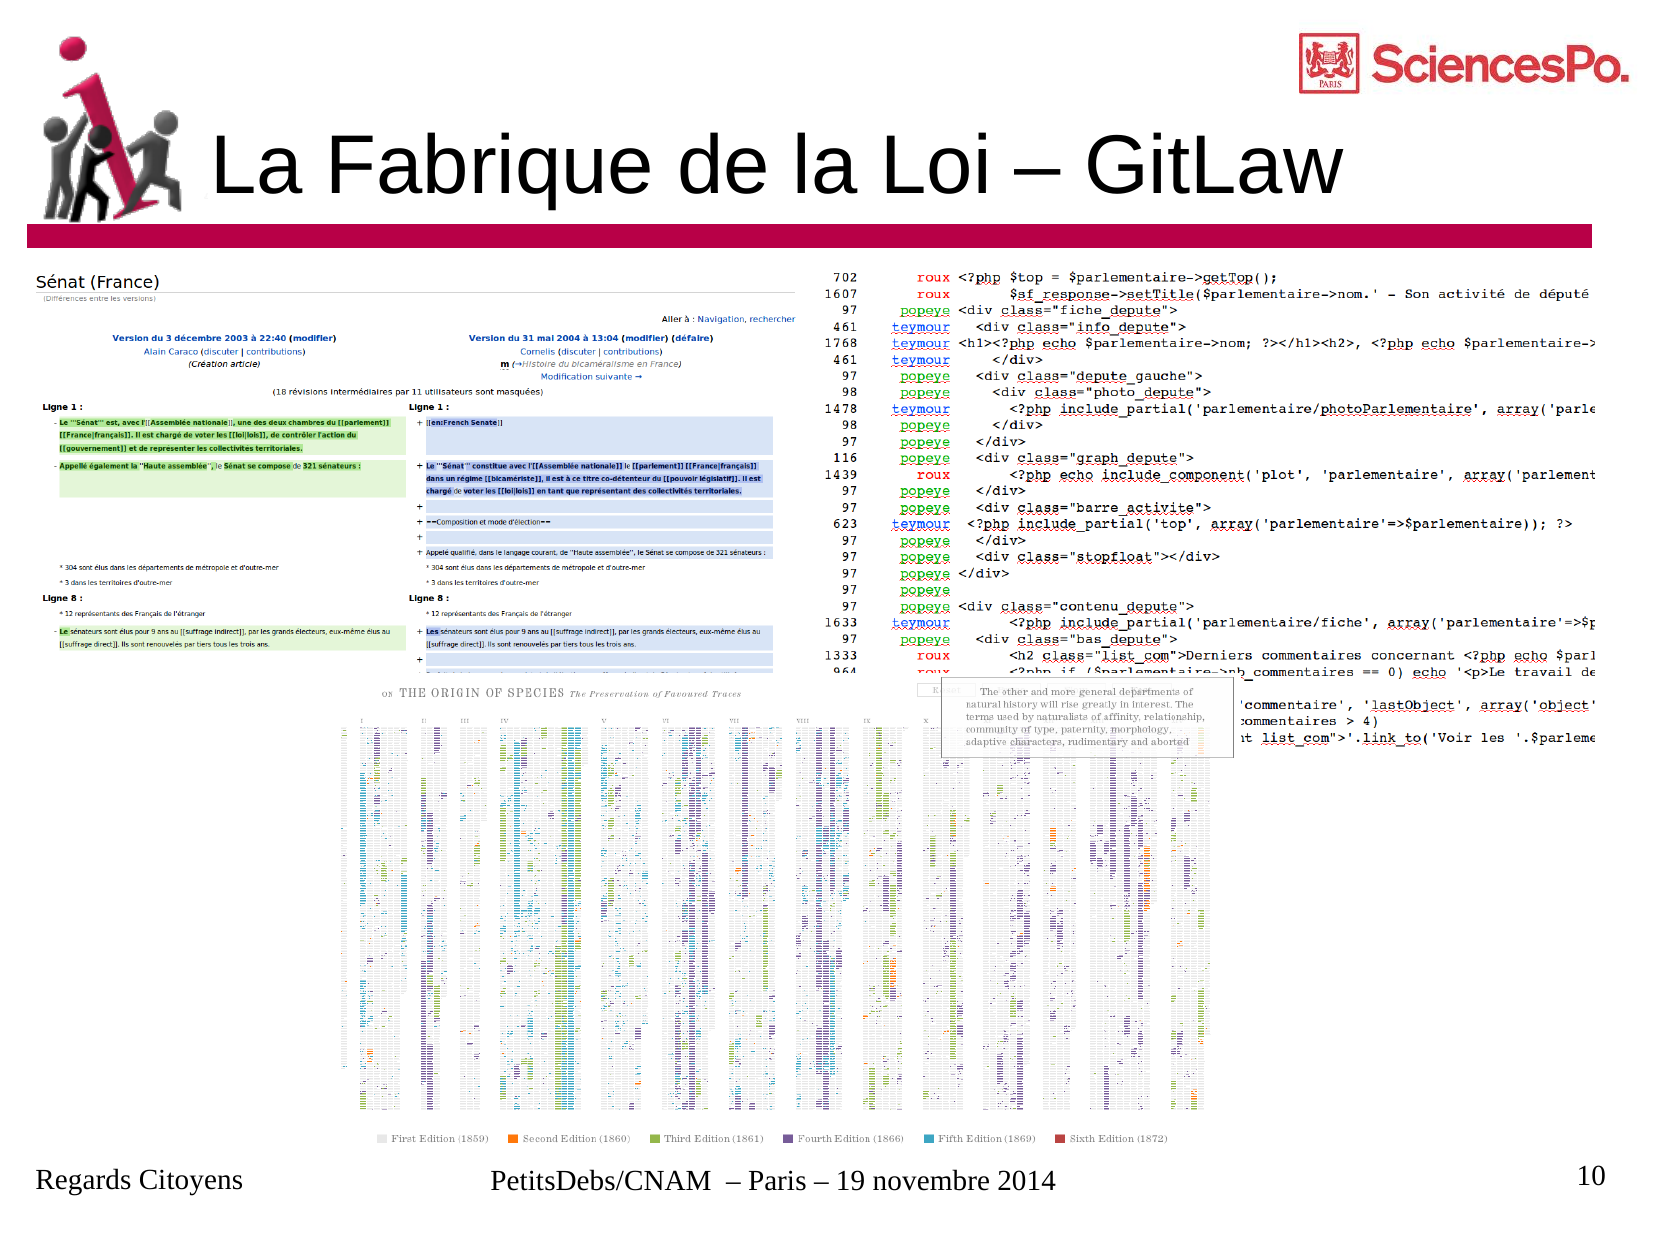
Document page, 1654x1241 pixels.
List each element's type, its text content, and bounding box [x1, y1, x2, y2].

picture [27, 31, 208, 224]
picture [1299, 5, 1654, 125]
picture [29, 265, 1595, 1154]
title La Fabrique de la Loi – GitLaw [210, 68, 1599, 261]
